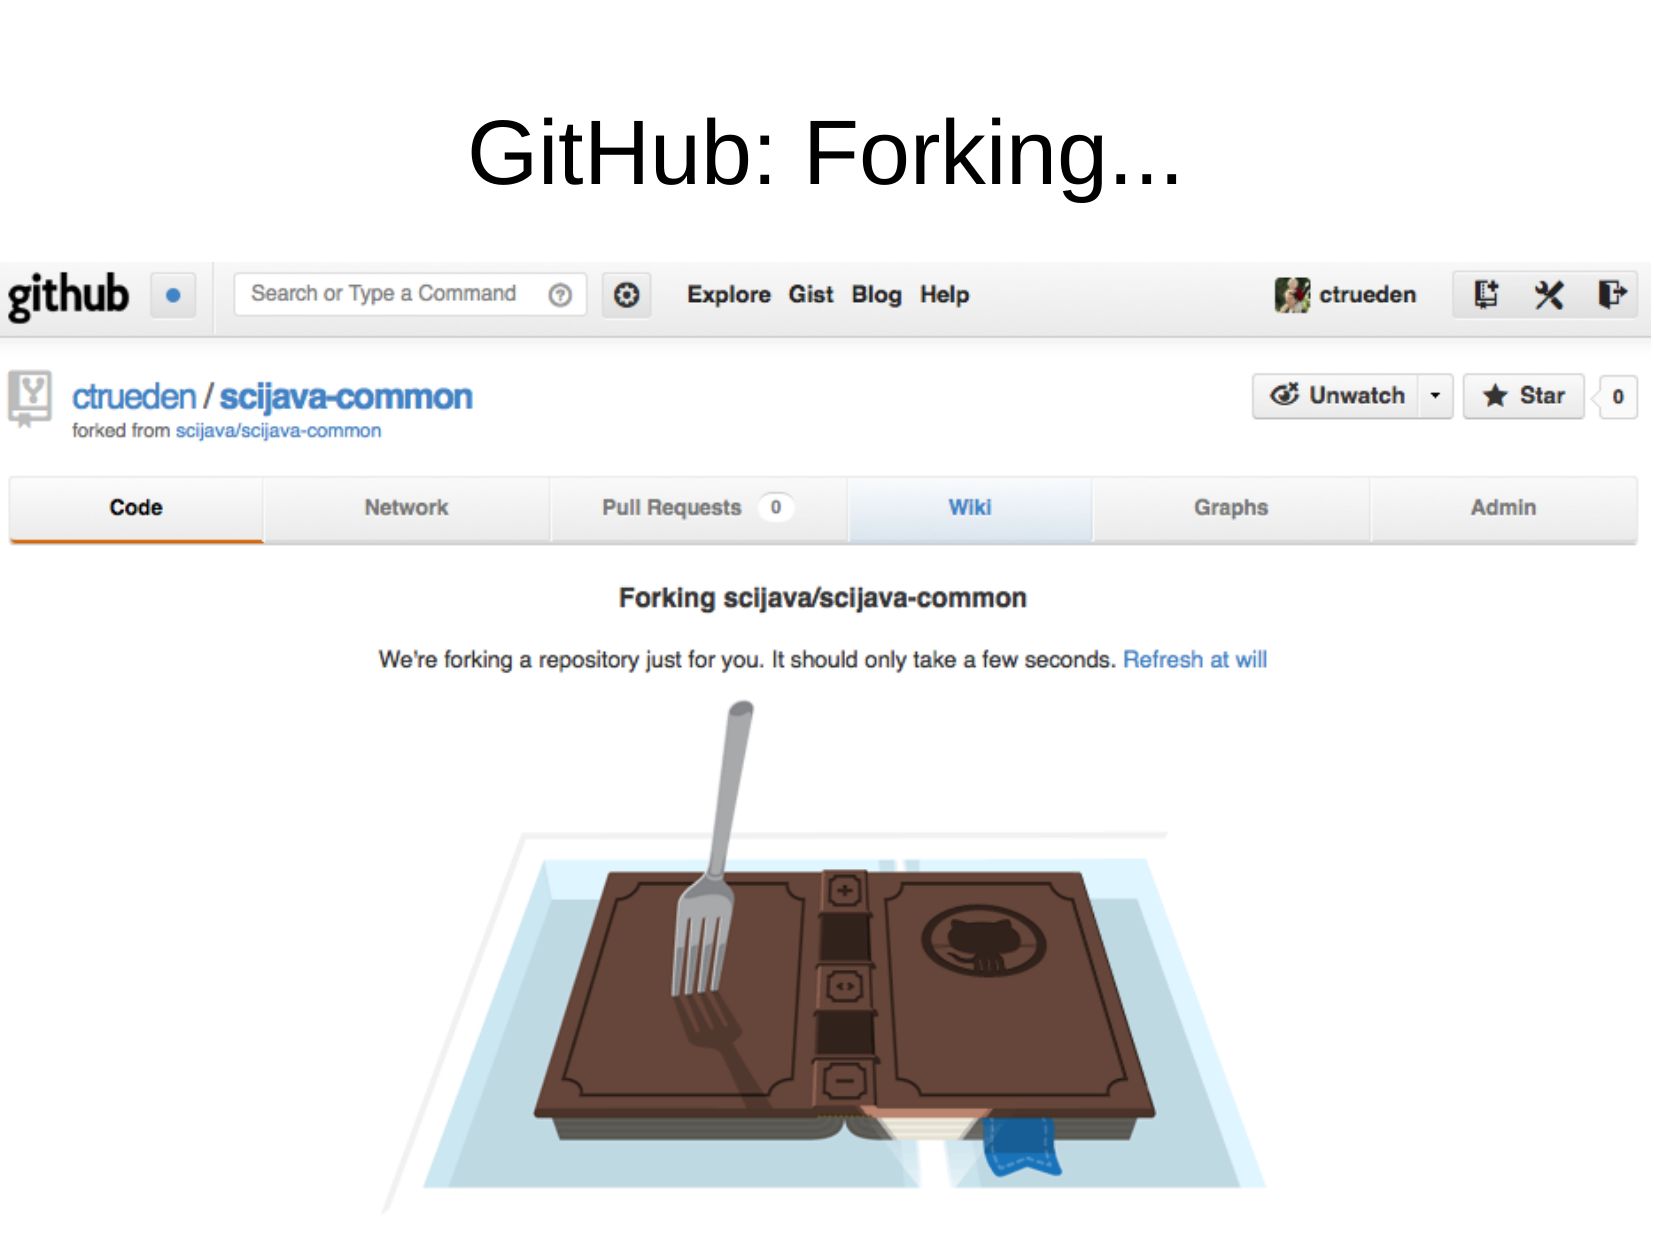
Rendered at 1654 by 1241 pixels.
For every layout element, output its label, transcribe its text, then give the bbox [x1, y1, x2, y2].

title GitHub: Forking... [82, 49, 1571, 257]
picture [0, 262, 1651, 1226]
